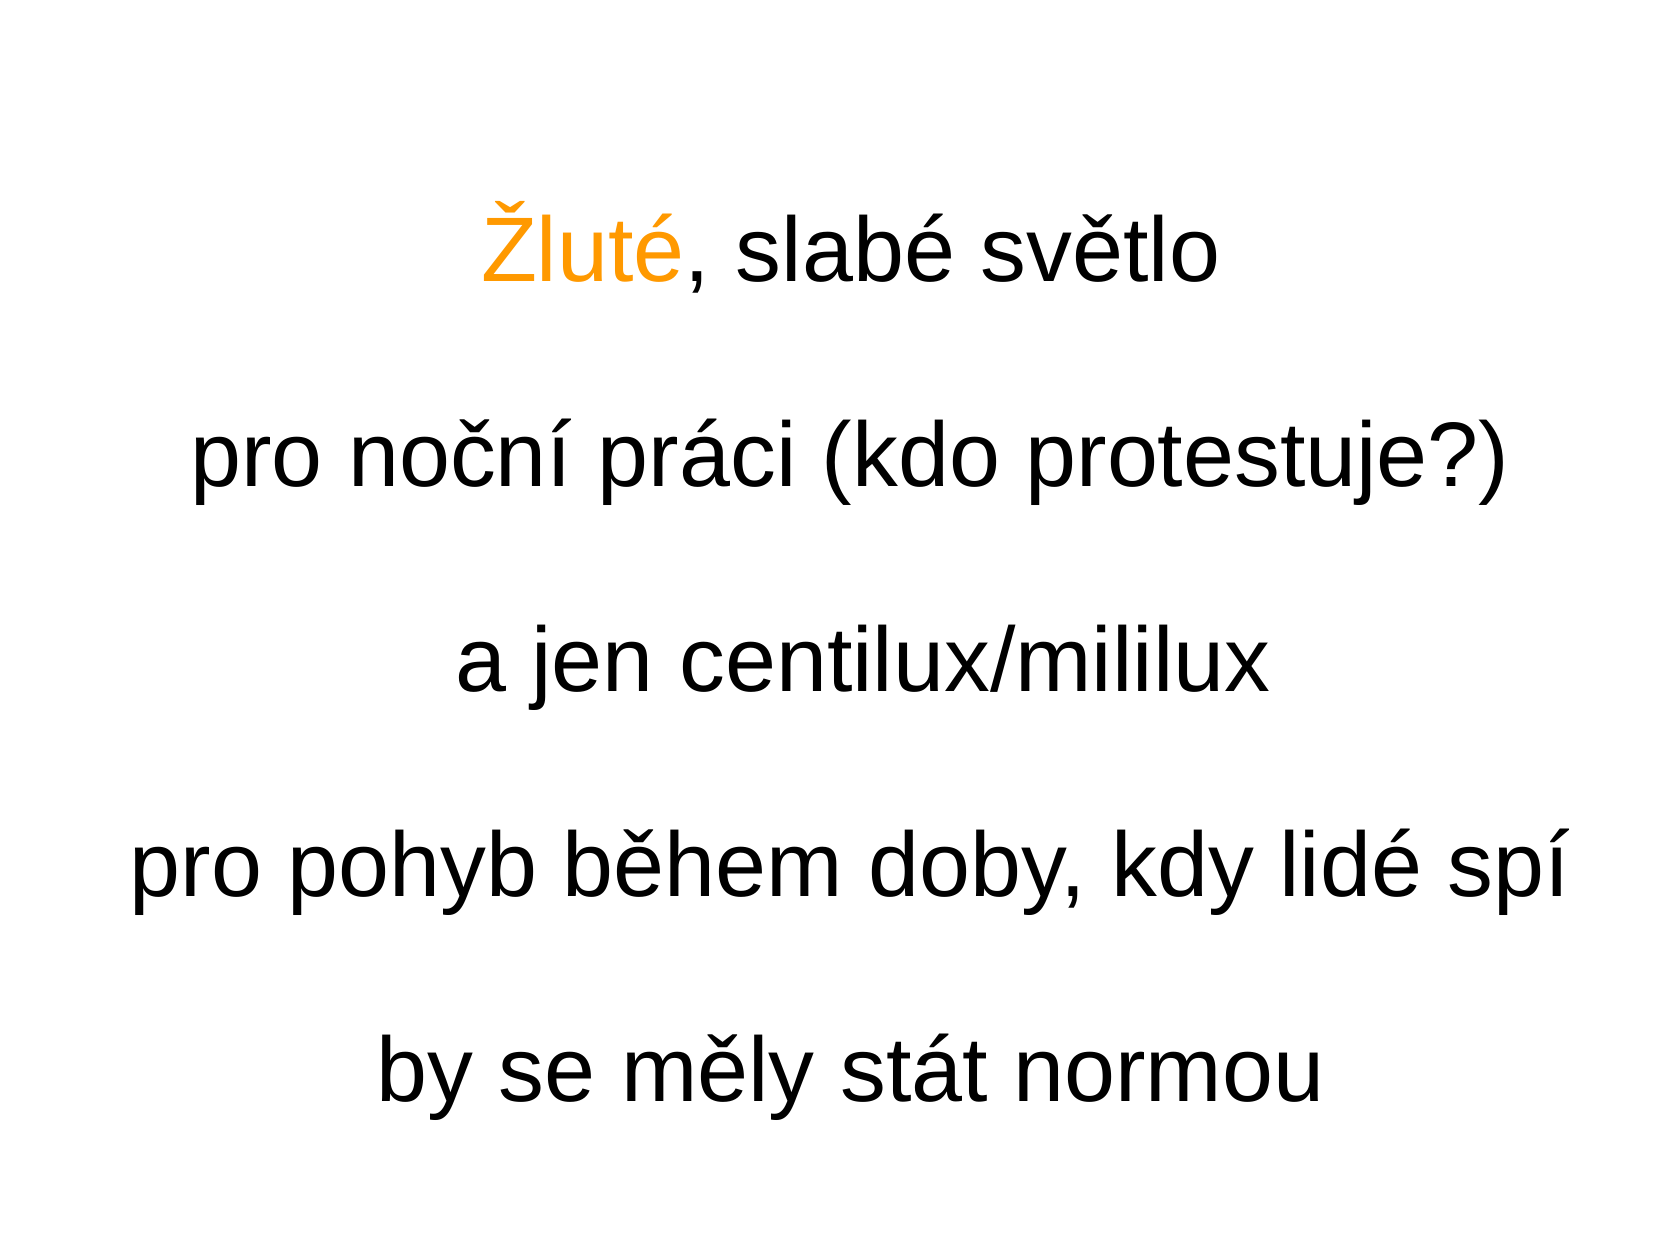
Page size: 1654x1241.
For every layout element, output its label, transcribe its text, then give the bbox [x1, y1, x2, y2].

title Žluté, slabé světlo pro noční práci (kdo protestuje?) a jen centilux/mililux pro pohyb během doby, kdy lidé spí by se měly stát normou [107, 94, 1595, 1225]
subtitle [97, 288, 1586, 1107]
